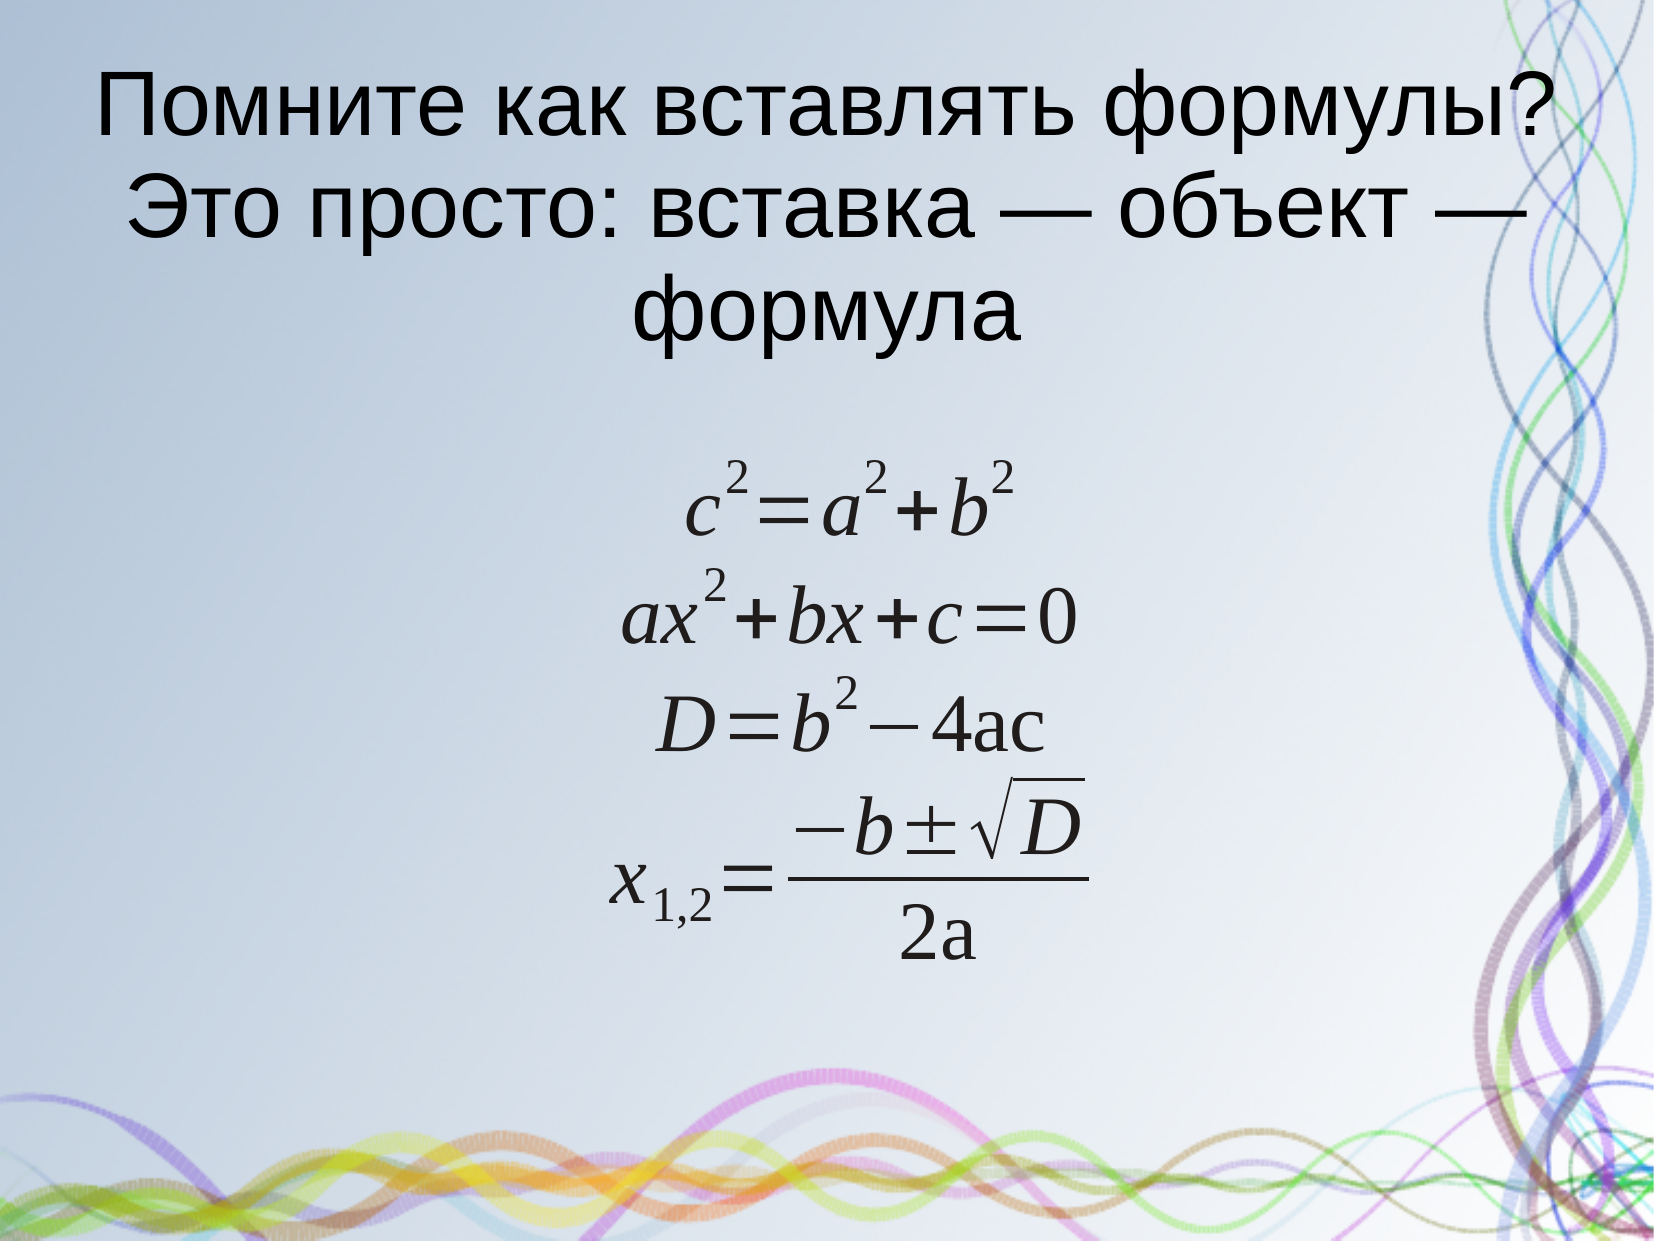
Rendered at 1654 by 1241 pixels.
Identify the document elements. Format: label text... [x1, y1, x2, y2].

picture [0, 0, 1654, 1241]
title Помните как вставлять формулы? Это просто: вставка — объект — формула [82, 52, 1571, 360]
chart [600, 450, 1100, 978]
